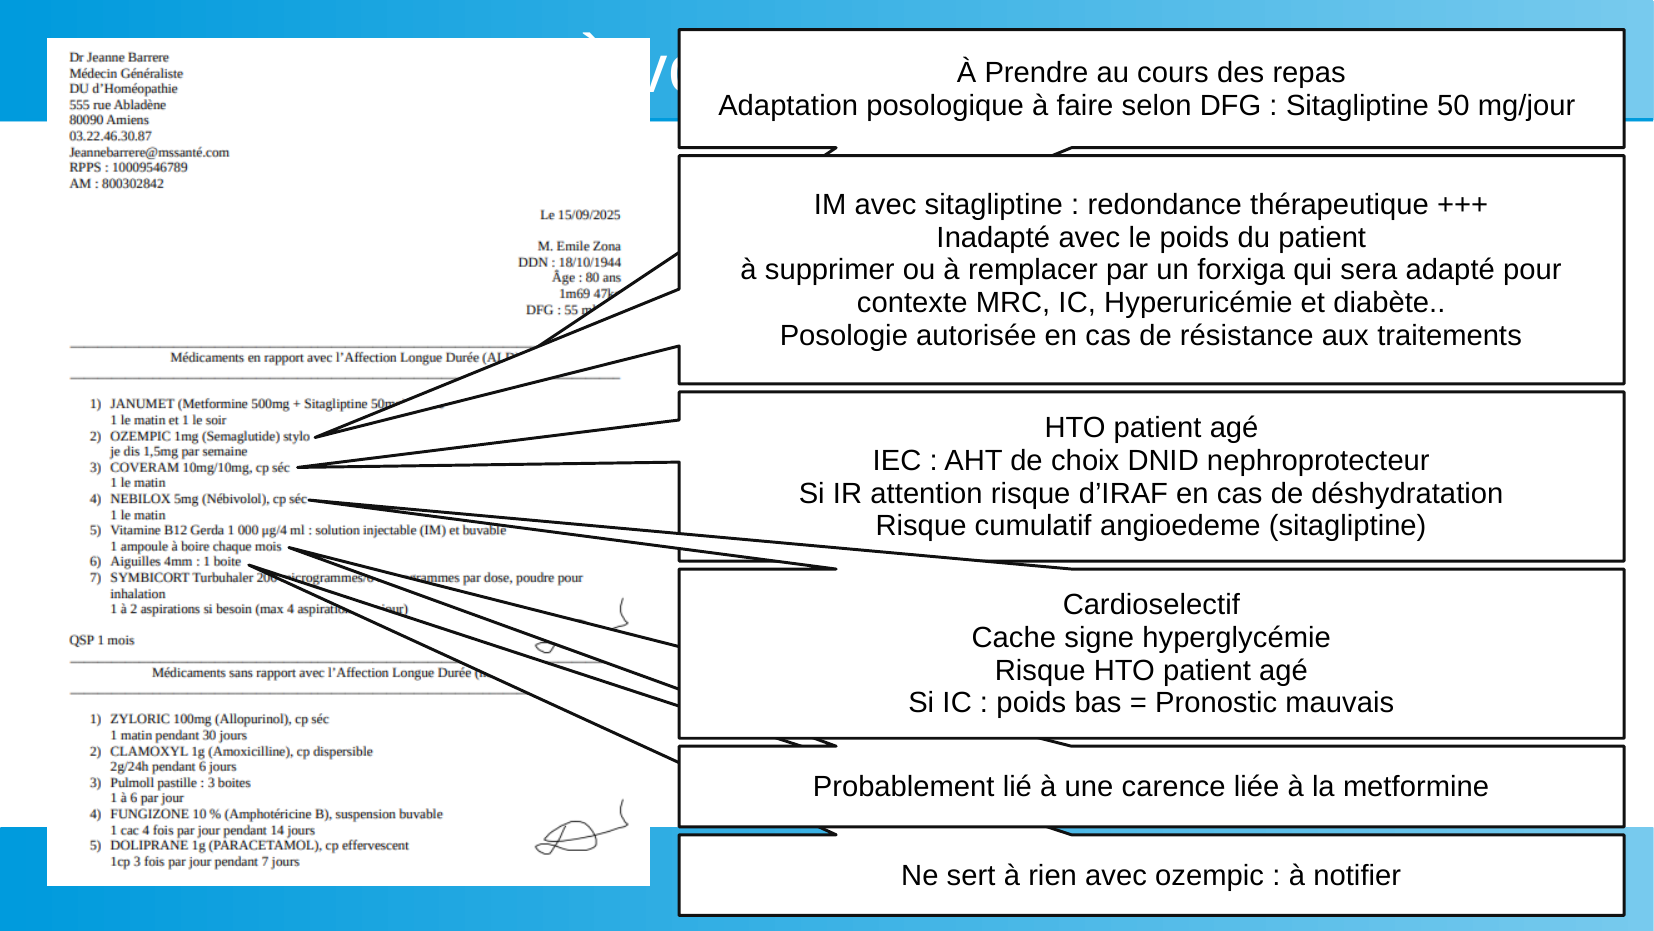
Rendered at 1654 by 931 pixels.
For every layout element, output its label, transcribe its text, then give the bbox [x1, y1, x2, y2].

text_box Probablement lié à une carence liée à la metformine [288, 547, 679, 690]
picture [47, 38, 650, 886]
title À vous de jouer ! [59, 29, 679, 108]
text_box À Prendre au cours des repas Adaptation posologique à faire selon DFG : Sitagliptine 50 mg/jour [679, 29, 1625, 155]
text_box Ne sert à rien avec ozempic : à notifier [248, 564, 801, 763]
text_box IM avec sitagliptine : redondance thérapeutique +++ Inadapté avec le poids du patient à supprimer ou à remplacer par un forxiga qui sera adapté pour contexte MRC, IC, Hyperuricémie et diabète.. Posologie autorisée en cas de résistance aux traitements [315, 155, 1625, 438]
text_box Ne sert à rien avec ozempic : à notifier [679, 827, 1625, 916]
text_box HTO patient agé IEC : AHT de choix DNID nephroprotecteur Si IR attention risque d’IRAF en cas de déshydratation Risque cumulatif angioedeme (sitagliptine) [297, 391, 1625, 562]
text_box Cardioselectif Cache signe hyperglycémie Risque HTO patient agé Si IC : poids bas = Pronostic mauvais [308, 500, 1625, 739]
text_box Probablement lié à une carence liée à la metformine [679, 739, 1625, 827]
text_box À Prendre au cours des repas Adaptation posologique à faire selon DFG : Sitagliptine 50 mg/jour [540, 252, 679, 345]
